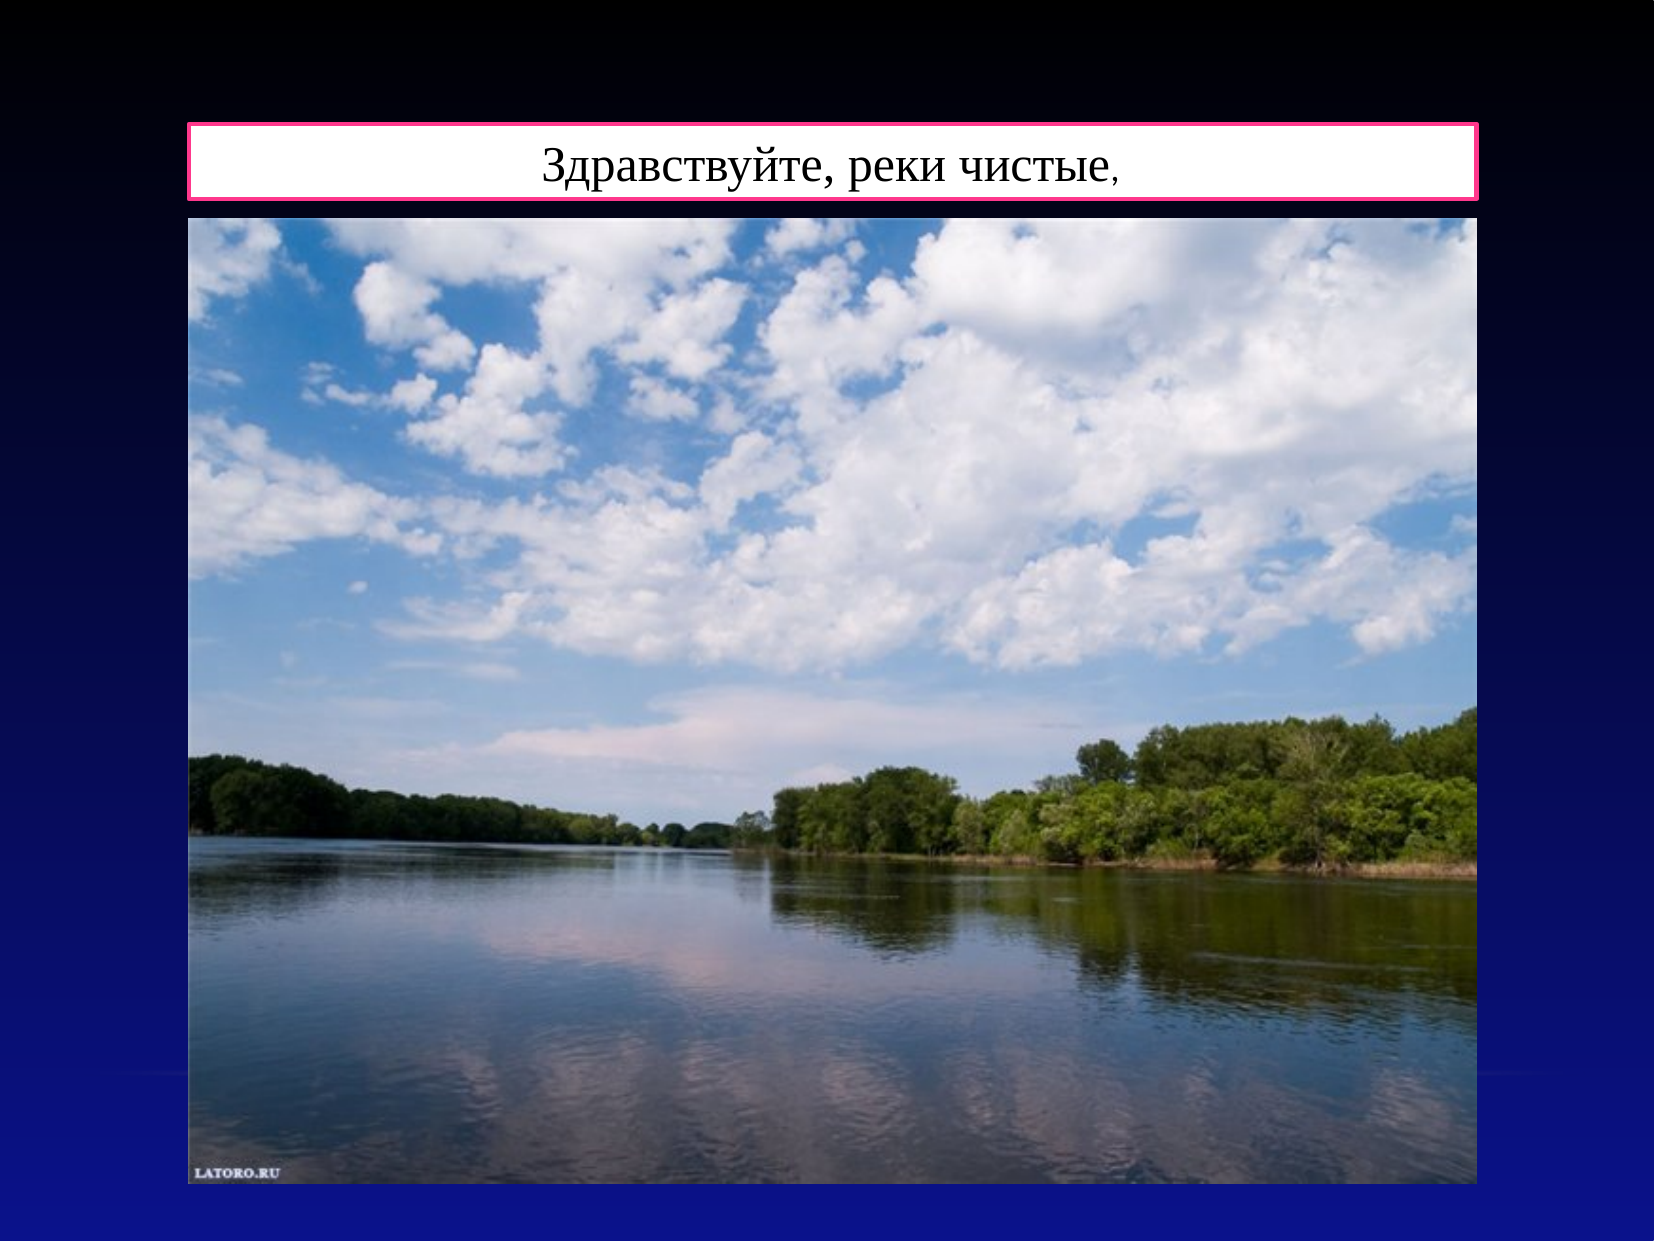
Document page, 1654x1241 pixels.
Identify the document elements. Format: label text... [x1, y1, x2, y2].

text_box Здравствуйте, реки чистые, [189, 124, 1477, 199]
picture [188, 218, 1477, 1185]
